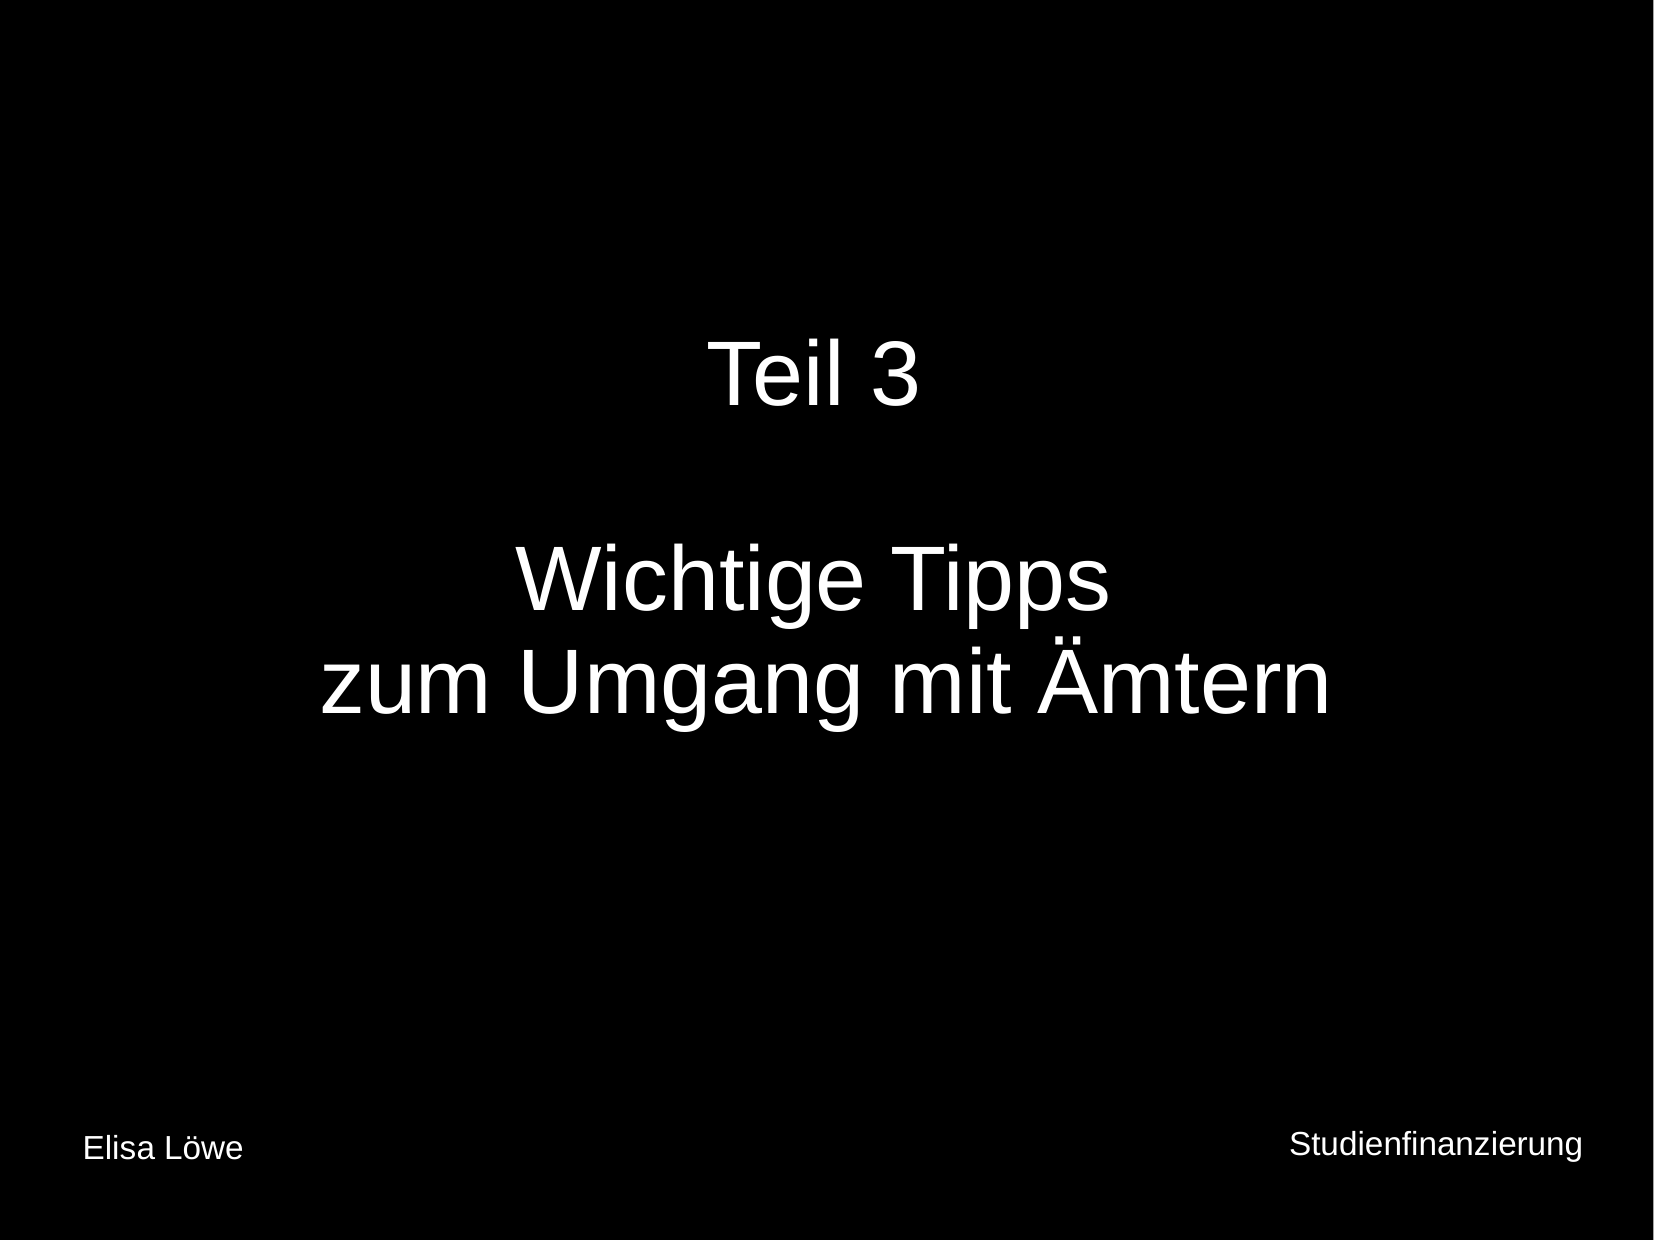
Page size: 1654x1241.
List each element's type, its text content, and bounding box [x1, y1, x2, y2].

subtitle Teil 3 Wichtige Tipps zum Umgang mit Ämtern [82, 49, 1571, 1109]
